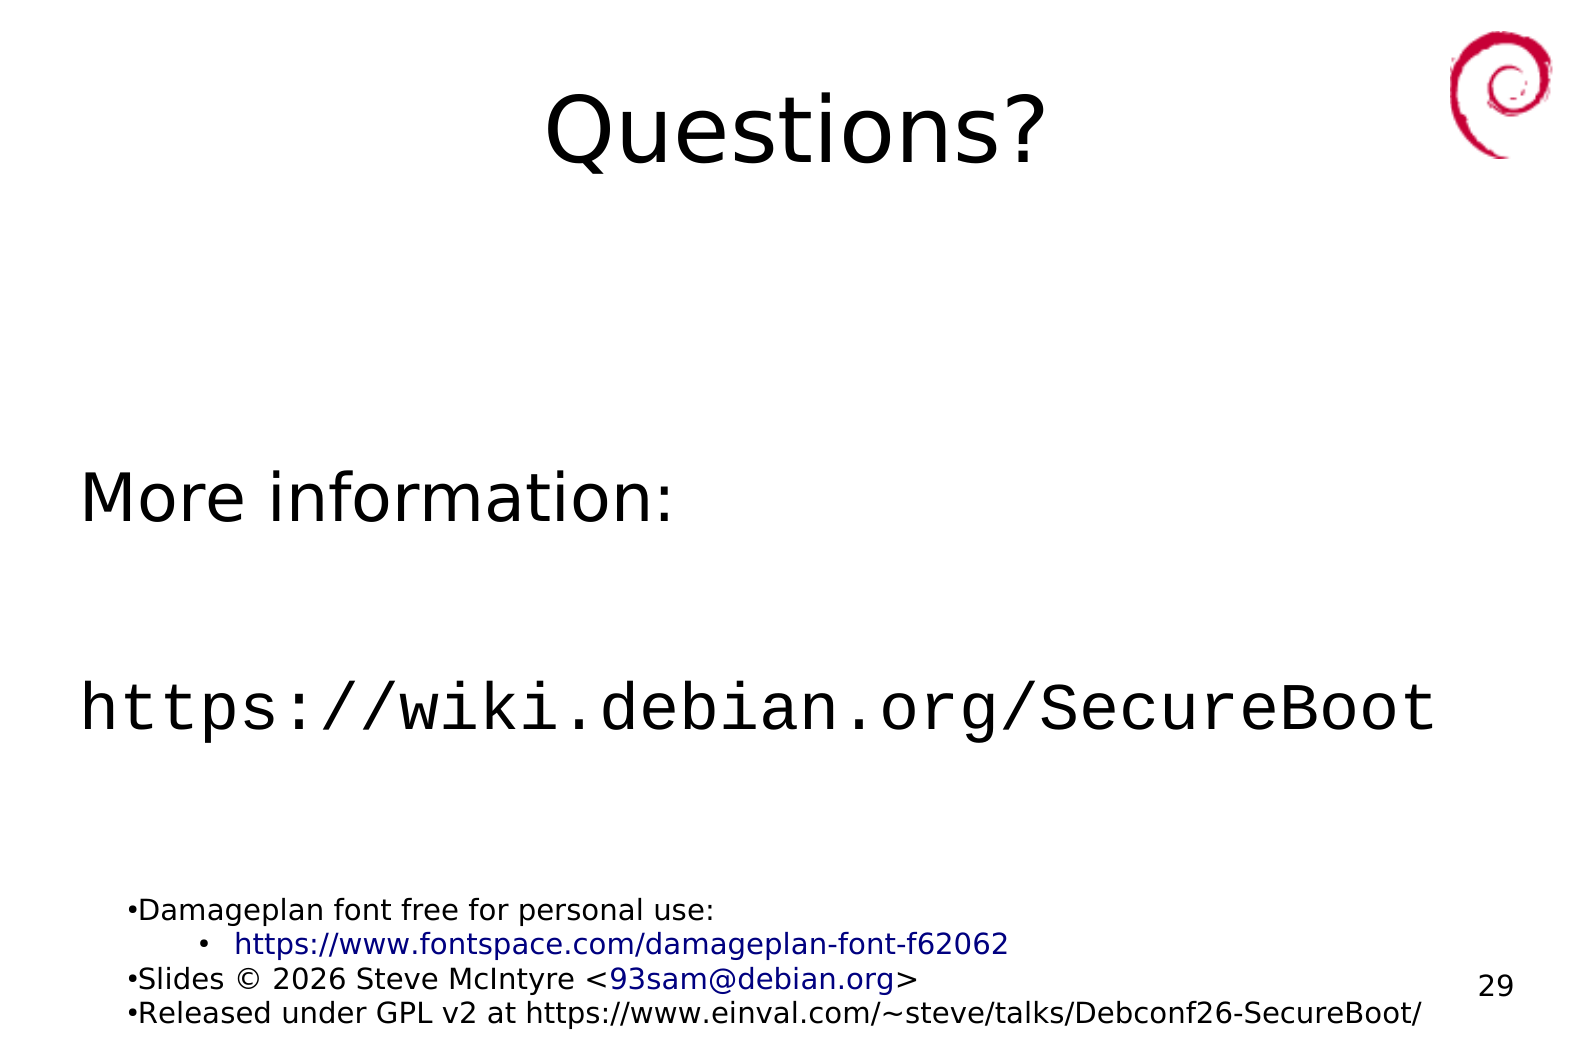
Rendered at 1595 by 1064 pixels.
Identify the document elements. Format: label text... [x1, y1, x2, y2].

title Questions? [79, 42, 1515, 220]
text_box Damageplan font free for personal use: https://www.fontspace.com/damageplan-font-f62062 Slides © 2026 Steve McIntyre <93sam@debian.org> Released under GPL v2 at https://www.einval.com/~steve/talks/Debconf26-SecureBoot/ [113, 886, 1486, 1039]
list More information: https://wiki.debian.org/SecureBoot [79, 248, 1515, 951]
picture [1450, 31, 1555, 159]
